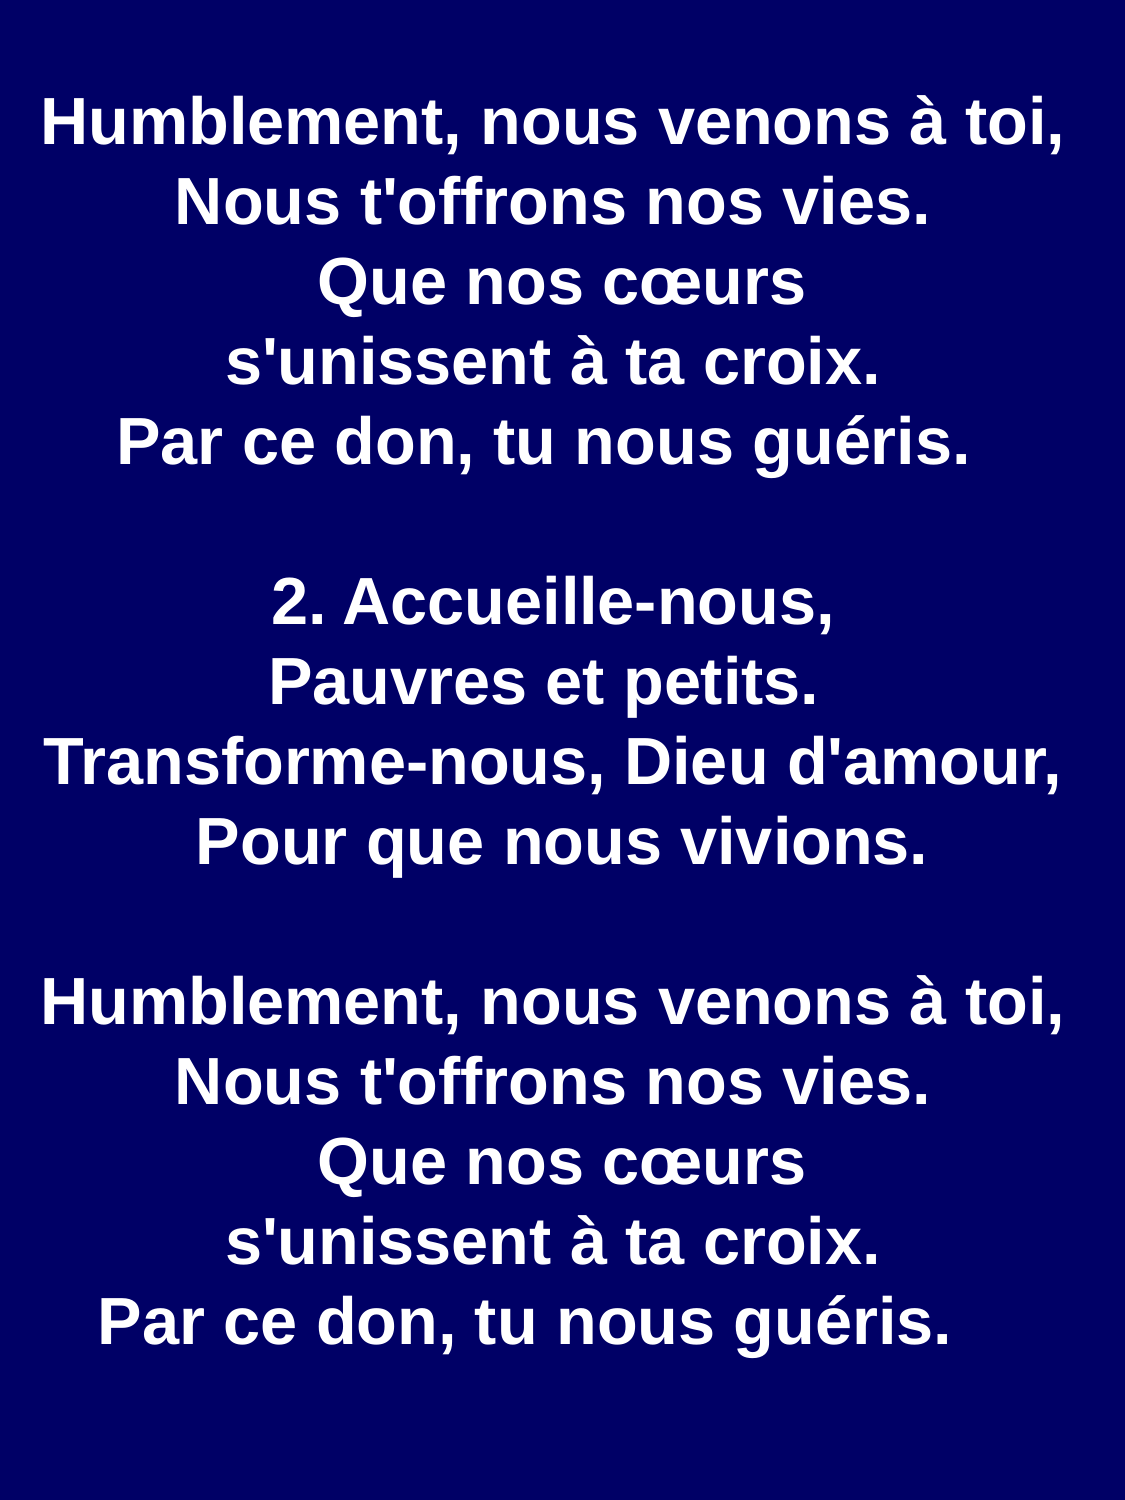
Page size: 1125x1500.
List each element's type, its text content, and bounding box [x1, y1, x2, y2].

text_box Humblement, nous venons à toi, Nous t'offrons nos vies. Que nos cœurs s'unissent à ta croix. Par ce don, tu nous guéris. 2. Accueille-nous, Pauvres et petits. Transforme-nous, Dieu d'amour, Pour que nous vivions. Humblement, nous venons à toi, Nous t'offrons nos vies. Que nos cœurs s'unissent à ta croix. Par ce don, tu nous guéris. [0, 70, 1125, 697]
